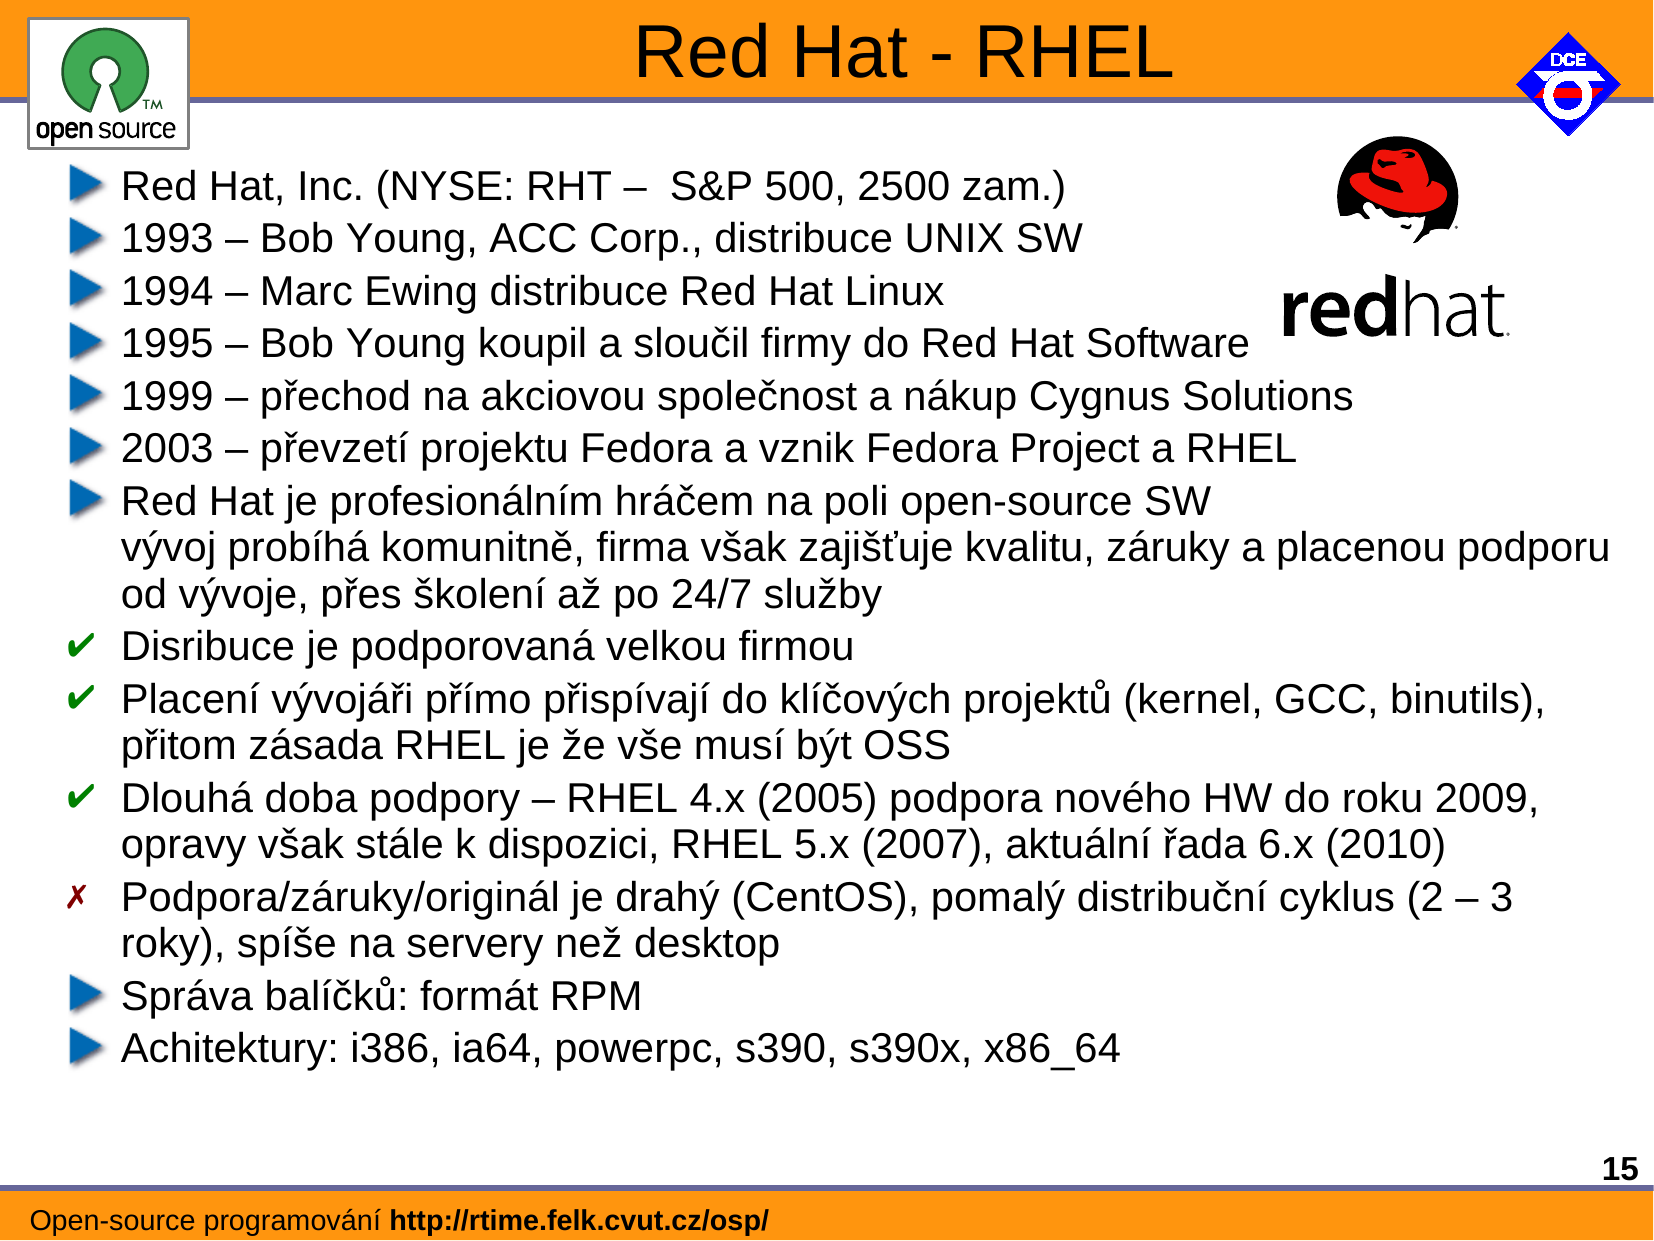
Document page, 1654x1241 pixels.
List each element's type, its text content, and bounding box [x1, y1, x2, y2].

text_box [1481, 284, 1505, 337]
title Red Hat - RHEL [178, 4, 1631, 98]
text_box [1283, 292, 1308, 336]
text_box [1354, 273, 1397, 337]
text_box [1337, 136, 1459, 258]
text_box [1310, 292, 1350, 337]
text_box [1446, 292, 1477, 337]
list Red Hat, Inc. (NYSE: RHT – S&P 500, 2500 zam.) 1993 – Bob Young, ACC Corp., distribuce UNIX SW 1994 – Marc Ewing distribuce Red Hat Linux 1995 – Bob Young koupil a sloučil firmy do Red Hat Software 1999 – přechod na akciovou společnost a nákup Cygnus Solutions 2003 – převzetí projektu Fedora a vznik Fedora Project a RHEL Red Hat je profesionálním hráčem na poli open-source SW vývoj probíhá komunitně, firma však zajišťuje kvalitu, záruky a placenou podporu od vývoje, přes školení až po 24/7 služby Disribuce je podporovaná velkou firmou Placení vývojáři přímo přispívají do klíčových projektů (kernel, GCC, binutils), přitom zásada RHEL je že vše musí být OSS Dlouhá doba podpory – RHEL 4.x (2005) podpora nového HW do roku 2009, opravy však stále k dispozici, RHEL 5.x (2007), aktuální řada 6.x (2010) Podpora/záruky/originál je drahý (CentOS), pomalý distribuční cyklus (2 – 3 roky), spíše na servery než desktop Správa balíčků: formát RPM Achitektury: i386, ia64, powerpc, s390, s390x, x86_64 [49, 162, 1613, 1172]
text_box [1405, 279, 1439, 336]
